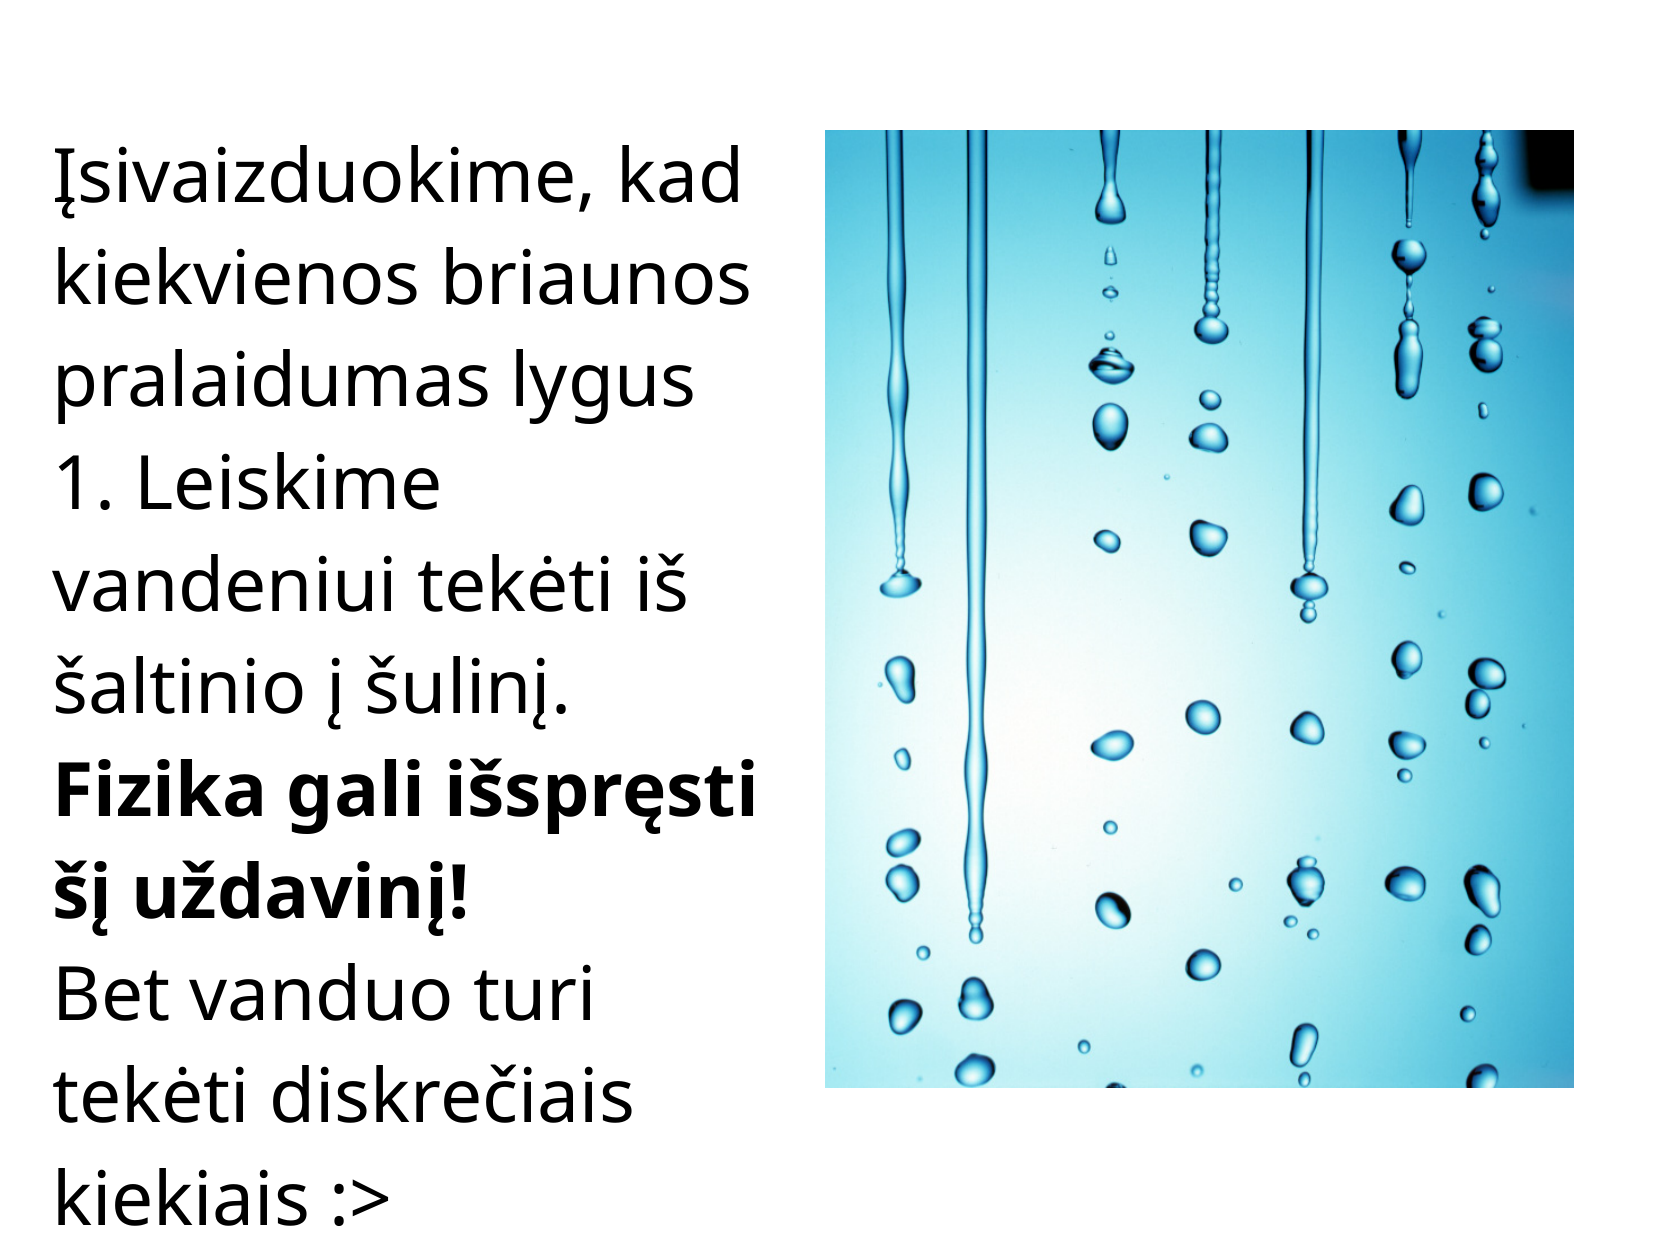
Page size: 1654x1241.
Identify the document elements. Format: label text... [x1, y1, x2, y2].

picture [825, 130, 1574, 1088]
text_box Įsivaizduokime, kad kiekvienos briaunos pralaidumas lygus 1. Leiskime vandeniui tekėti iš šaltinio į šulinį. Fizika gali išspręsti šį uždavinį! Bet vanduo turi tekėti diskrečiais kiekiais :> [37, 114, 788, 1128]
